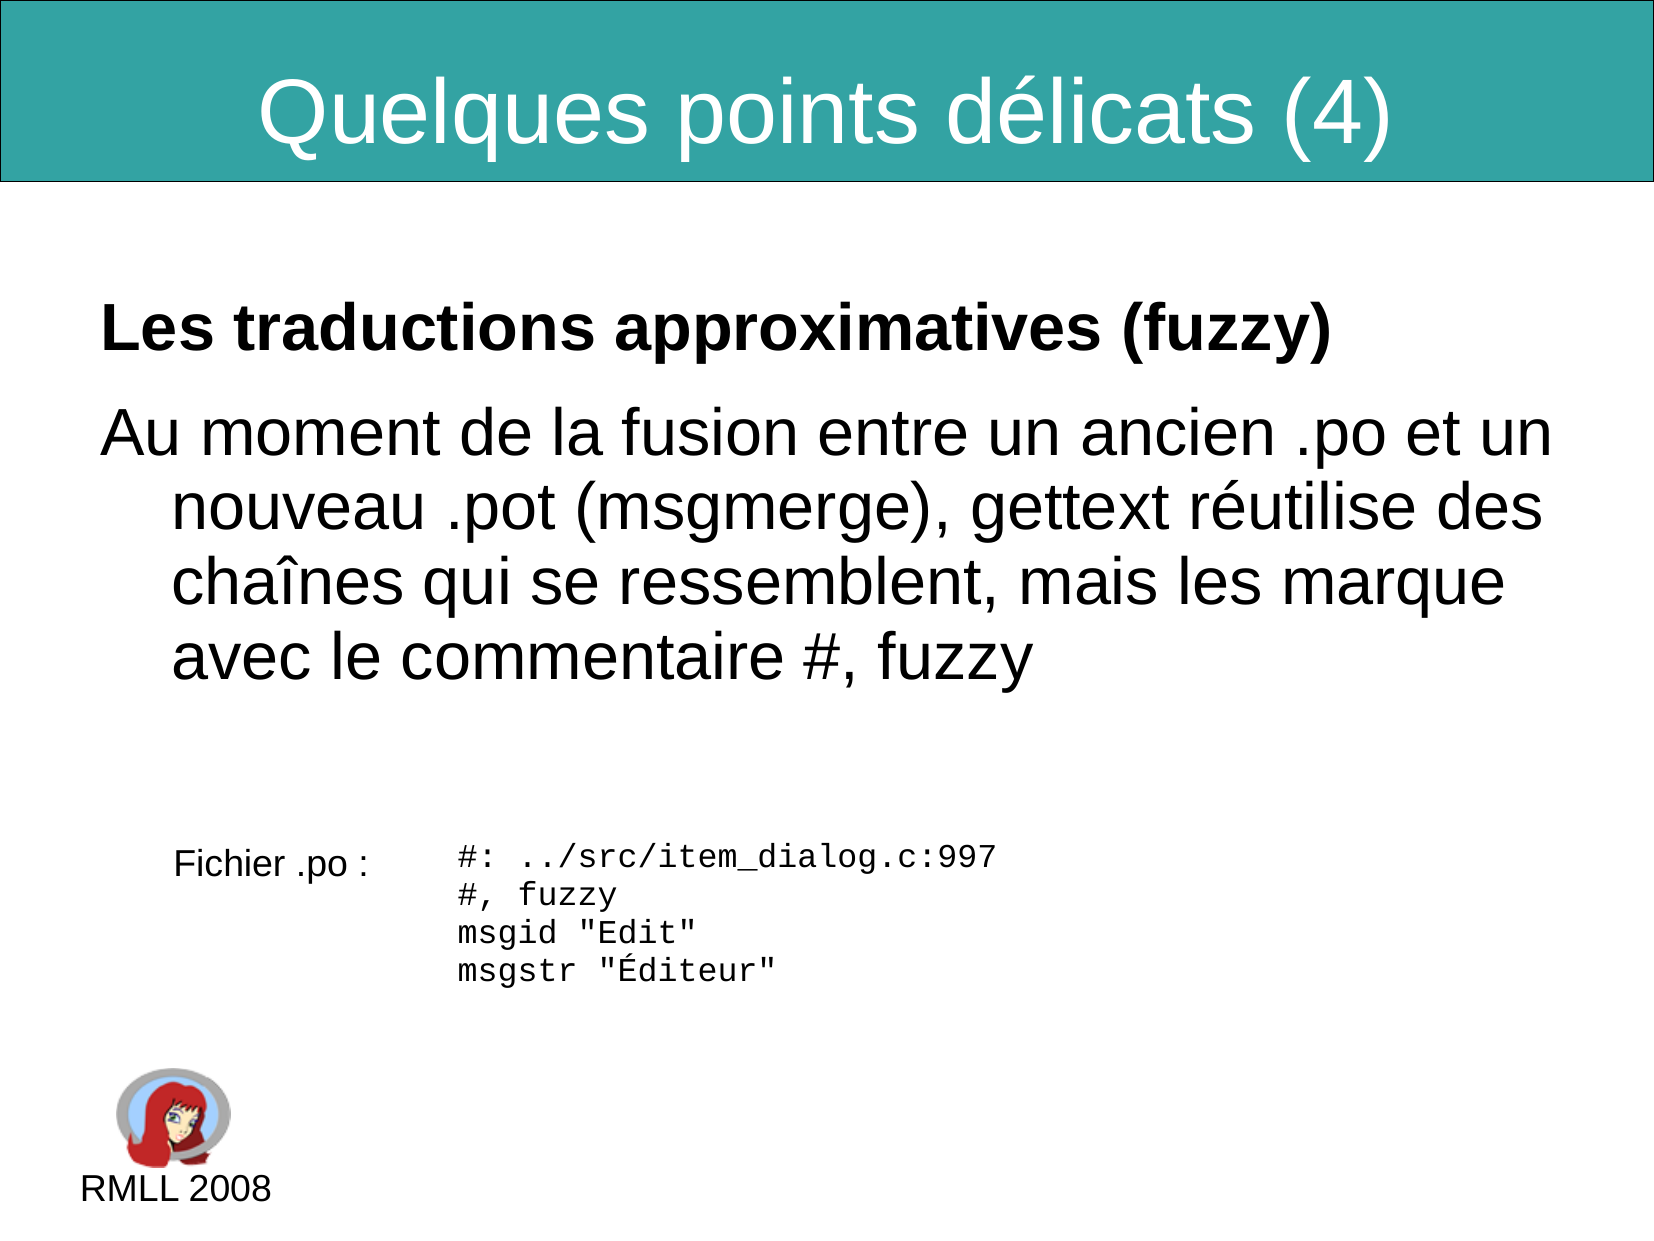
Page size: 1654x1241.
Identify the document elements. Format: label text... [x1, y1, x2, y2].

title Quelques points délicats (4) [82, 8, 1571, 216]
text_box #: ../src/item_dialog.c:997 #, fuzzy msgid "Edit" msgstr "Éditeur" [442, 832, 1418, 1002]
list Les traductions approximatives (fuzzy) Au moment de la fusion entre un ancien .po et un nouveau .pot (msgmerge), gettext réutilise des chaînes qui se ressemblent, mais les marque avec le commentaire #, fuzzy [82, 290, 1571, 738]
picture [116, 1068, 231, 1168]
text_box Fichier .po : [147, 834, 384, 897]
